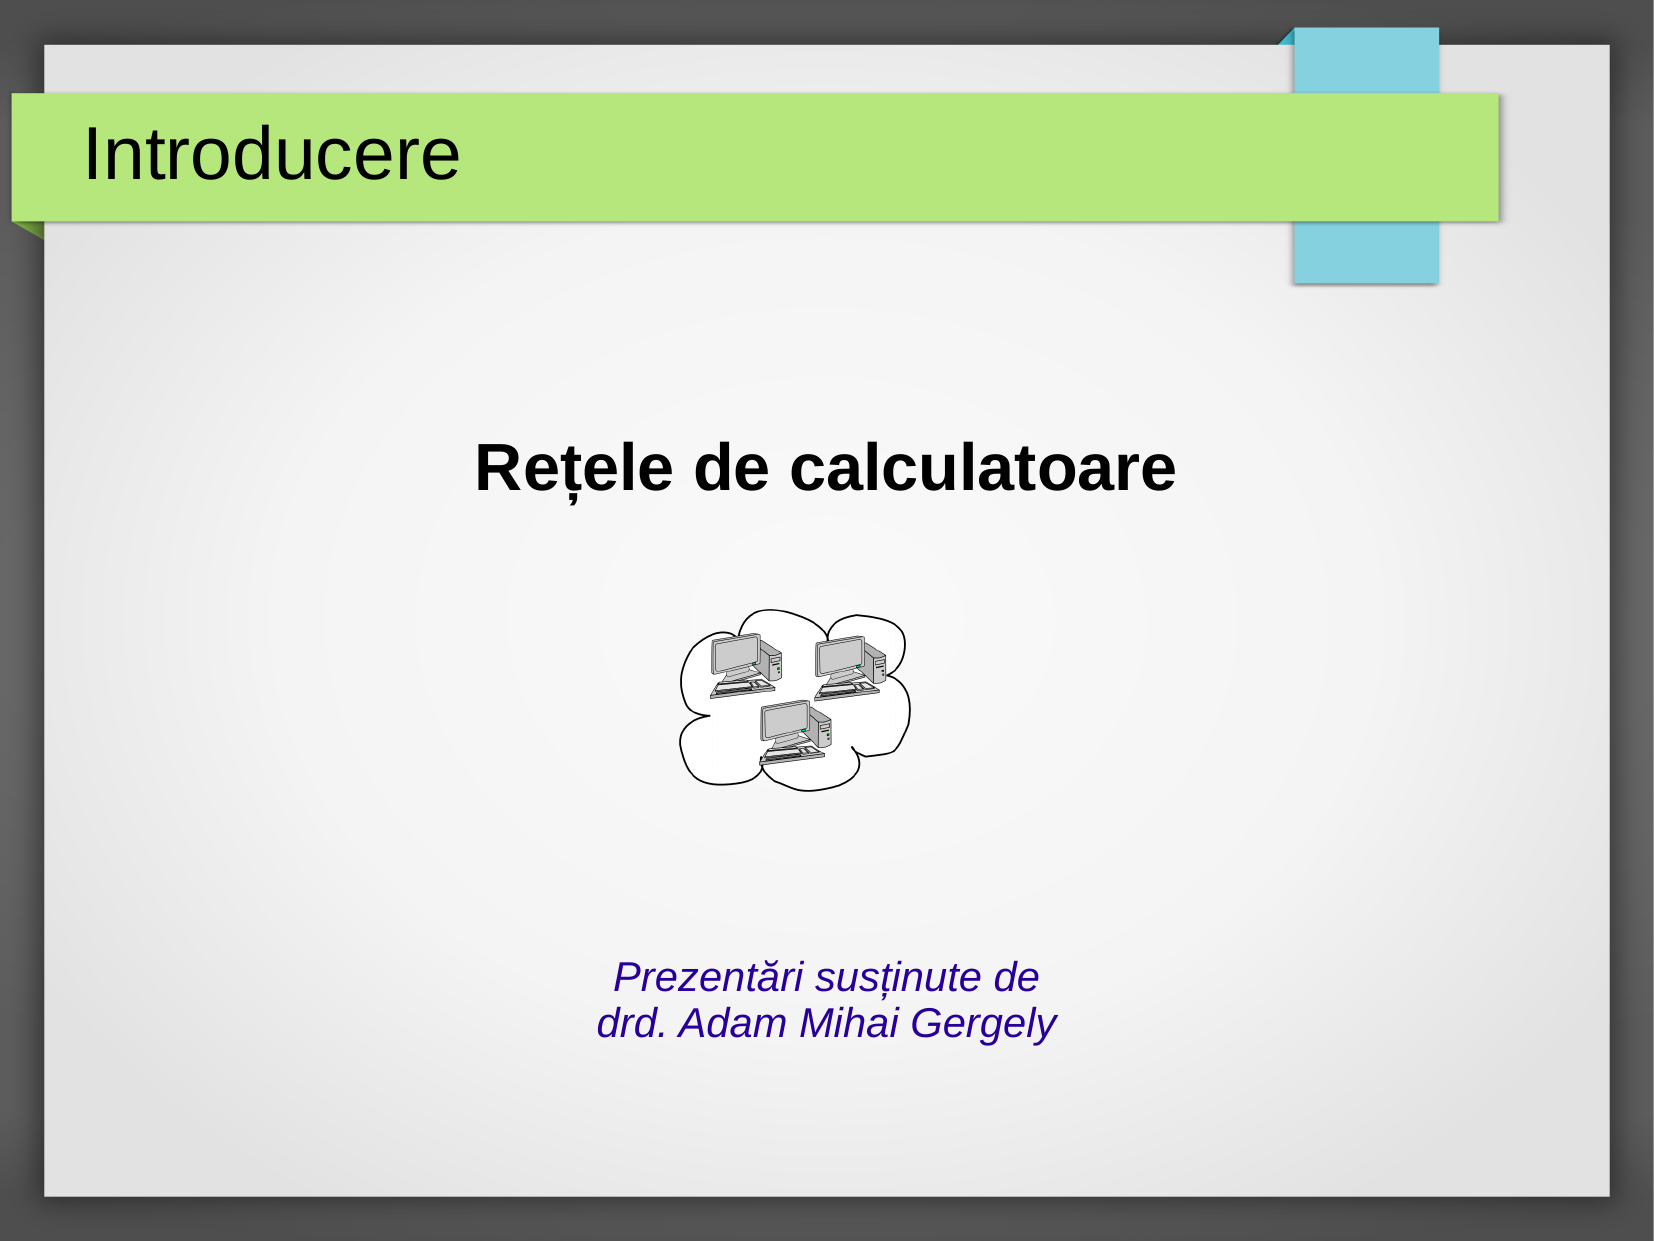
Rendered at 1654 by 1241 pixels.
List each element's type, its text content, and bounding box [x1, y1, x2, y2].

title Introducere [82, 94, 1264, 213]
picture [0, 0, 1654, 1241]
subtitle Rețele de calculatoare Prezentări susținute de drd. Adam Mihai Gergely [82, 295, 1571, 1182]
